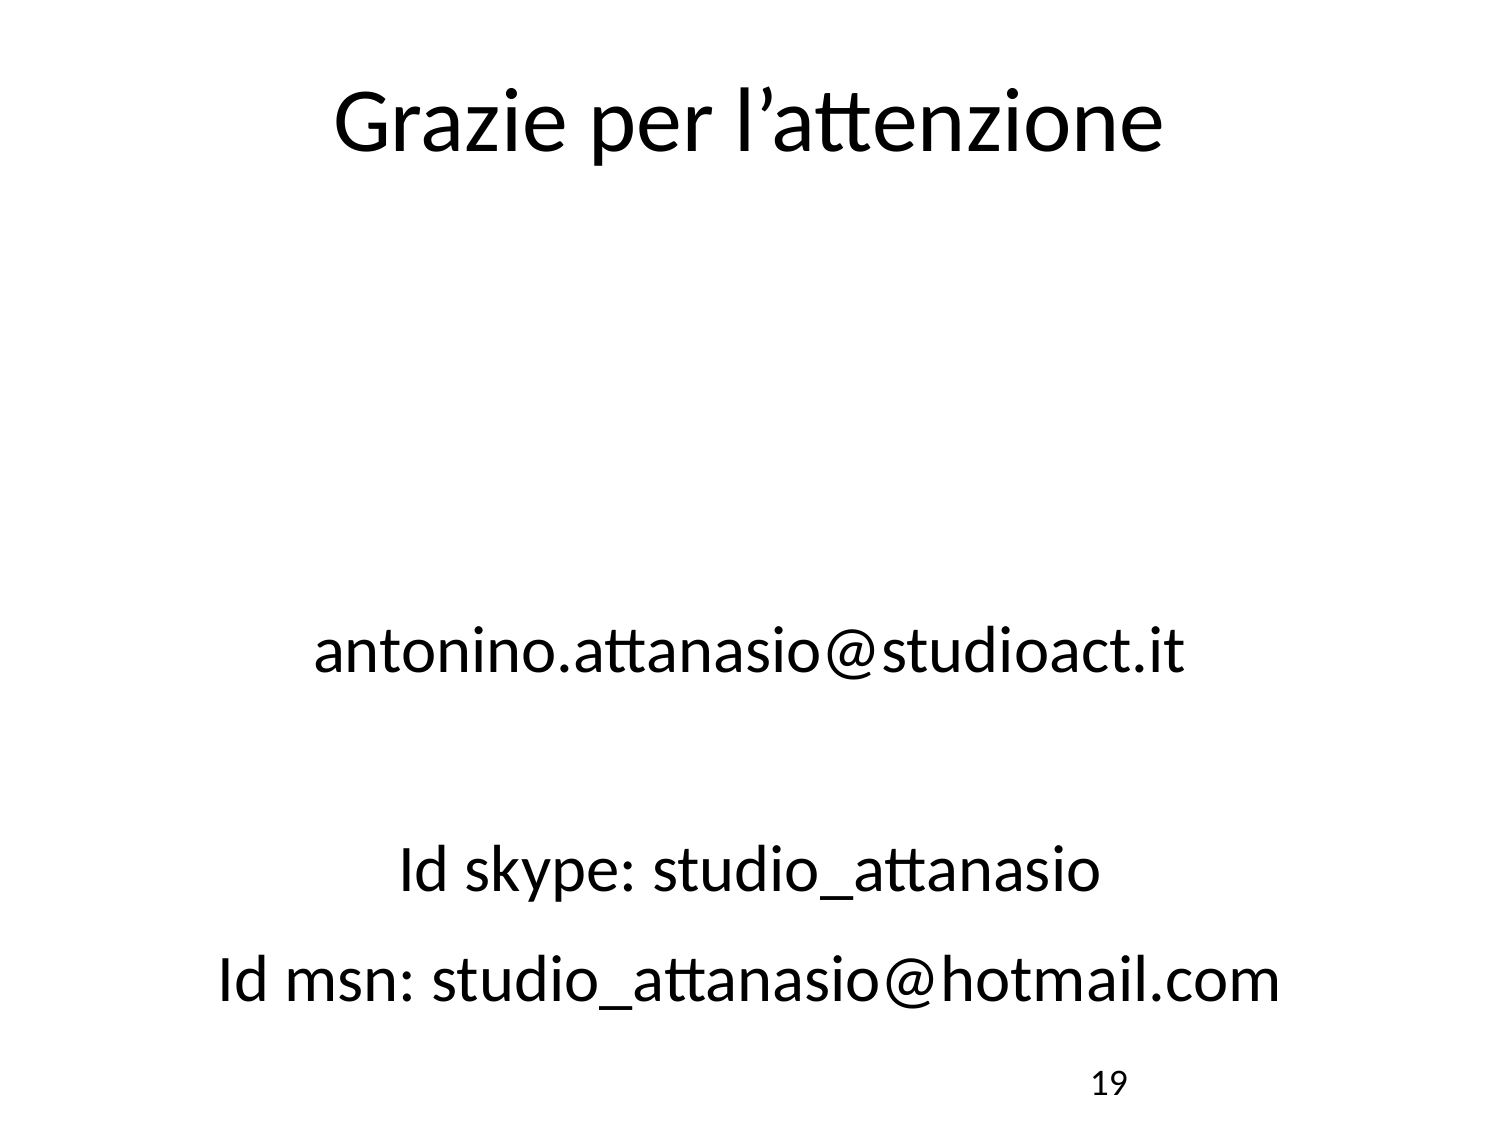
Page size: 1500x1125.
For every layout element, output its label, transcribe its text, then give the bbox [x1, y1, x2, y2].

slide_number <numero> [1074, 1042, 1425, 1103]
title Grazie per l’attenzione [75, 45, 1425, 233]
list antonino.attanasio@studioact.it Id skype: studio_attanasio Id msn: studio_attanasio@hotmail.com [75, 262, 1425, 1034]
